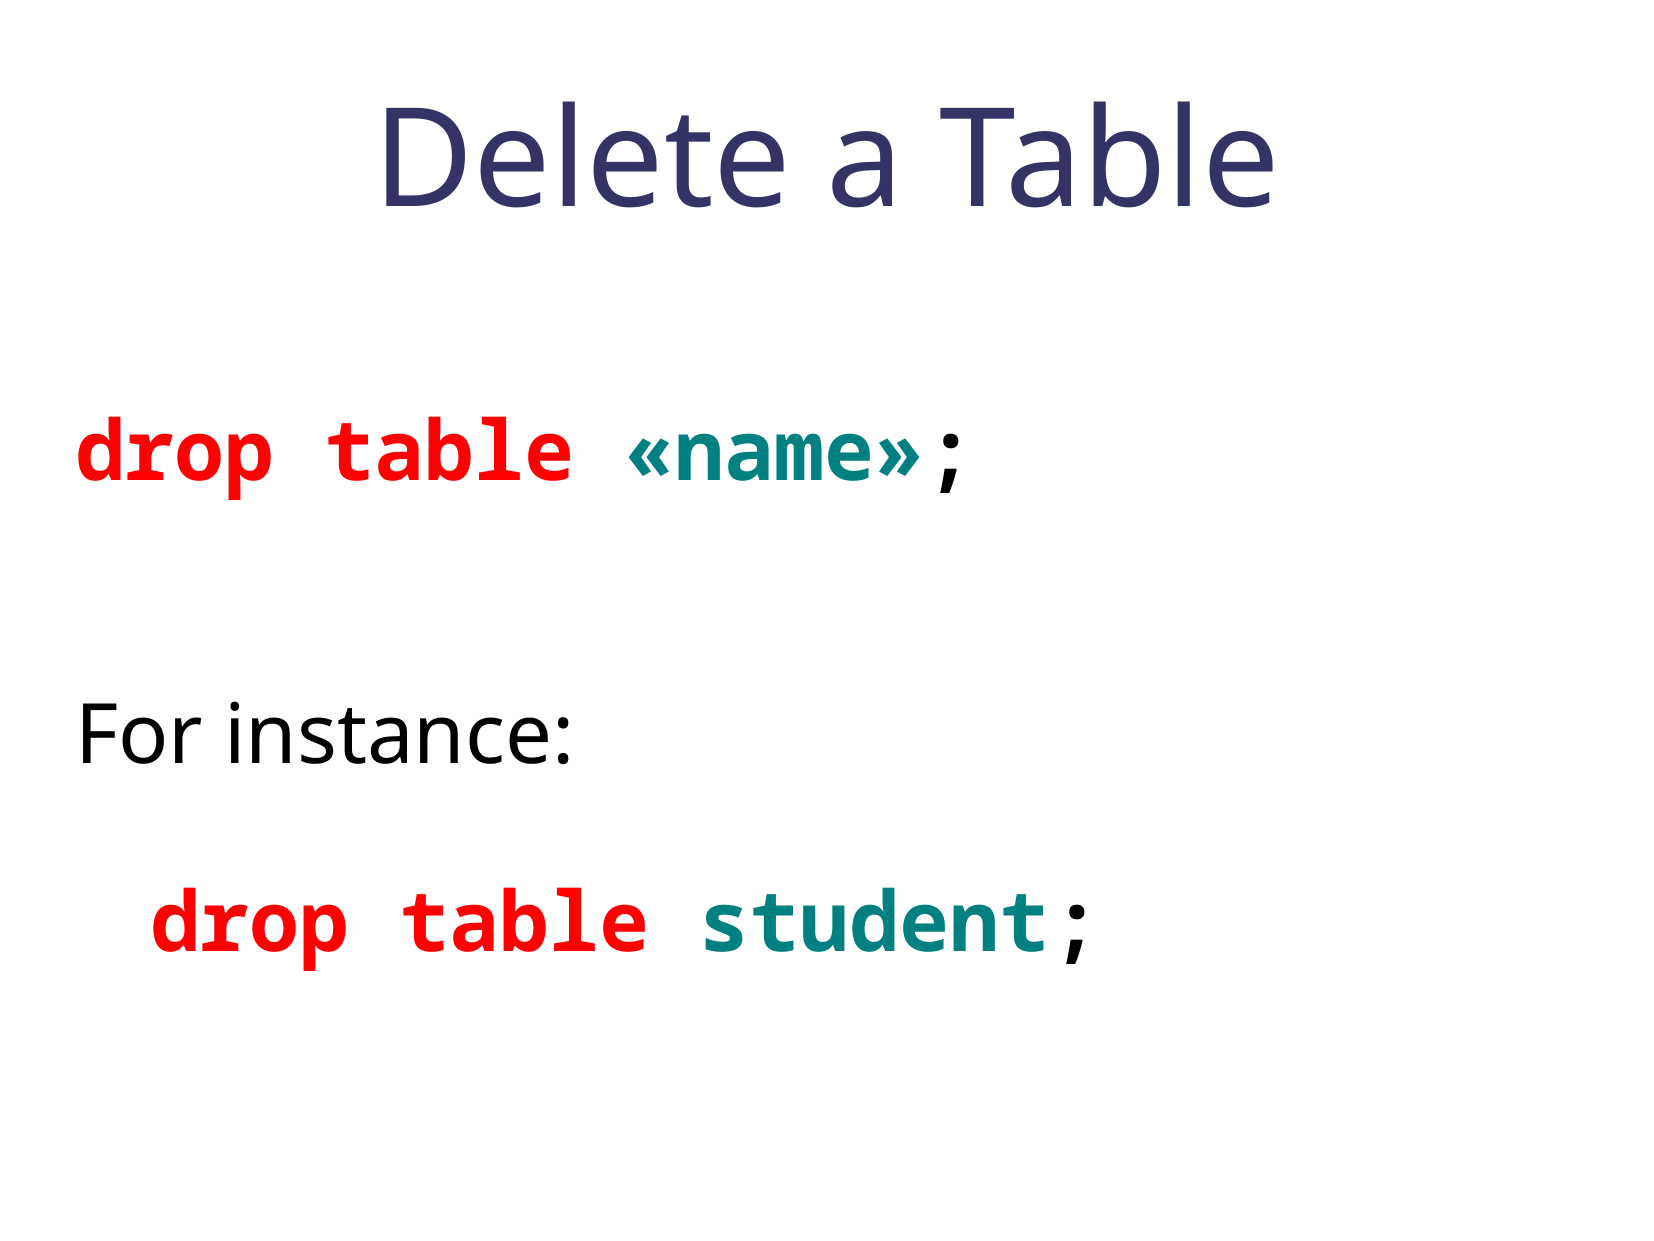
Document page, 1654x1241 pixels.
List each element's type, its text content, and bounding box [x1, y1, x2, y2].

subtitle drop table «name»; [75, 391, 1613, 551]
title Delete a Table [82, 56, 1571, 250]
text_box drop table student; [150, 865, 1654, 1023]
text_box For instance: [75, 675, 1654, 865]
